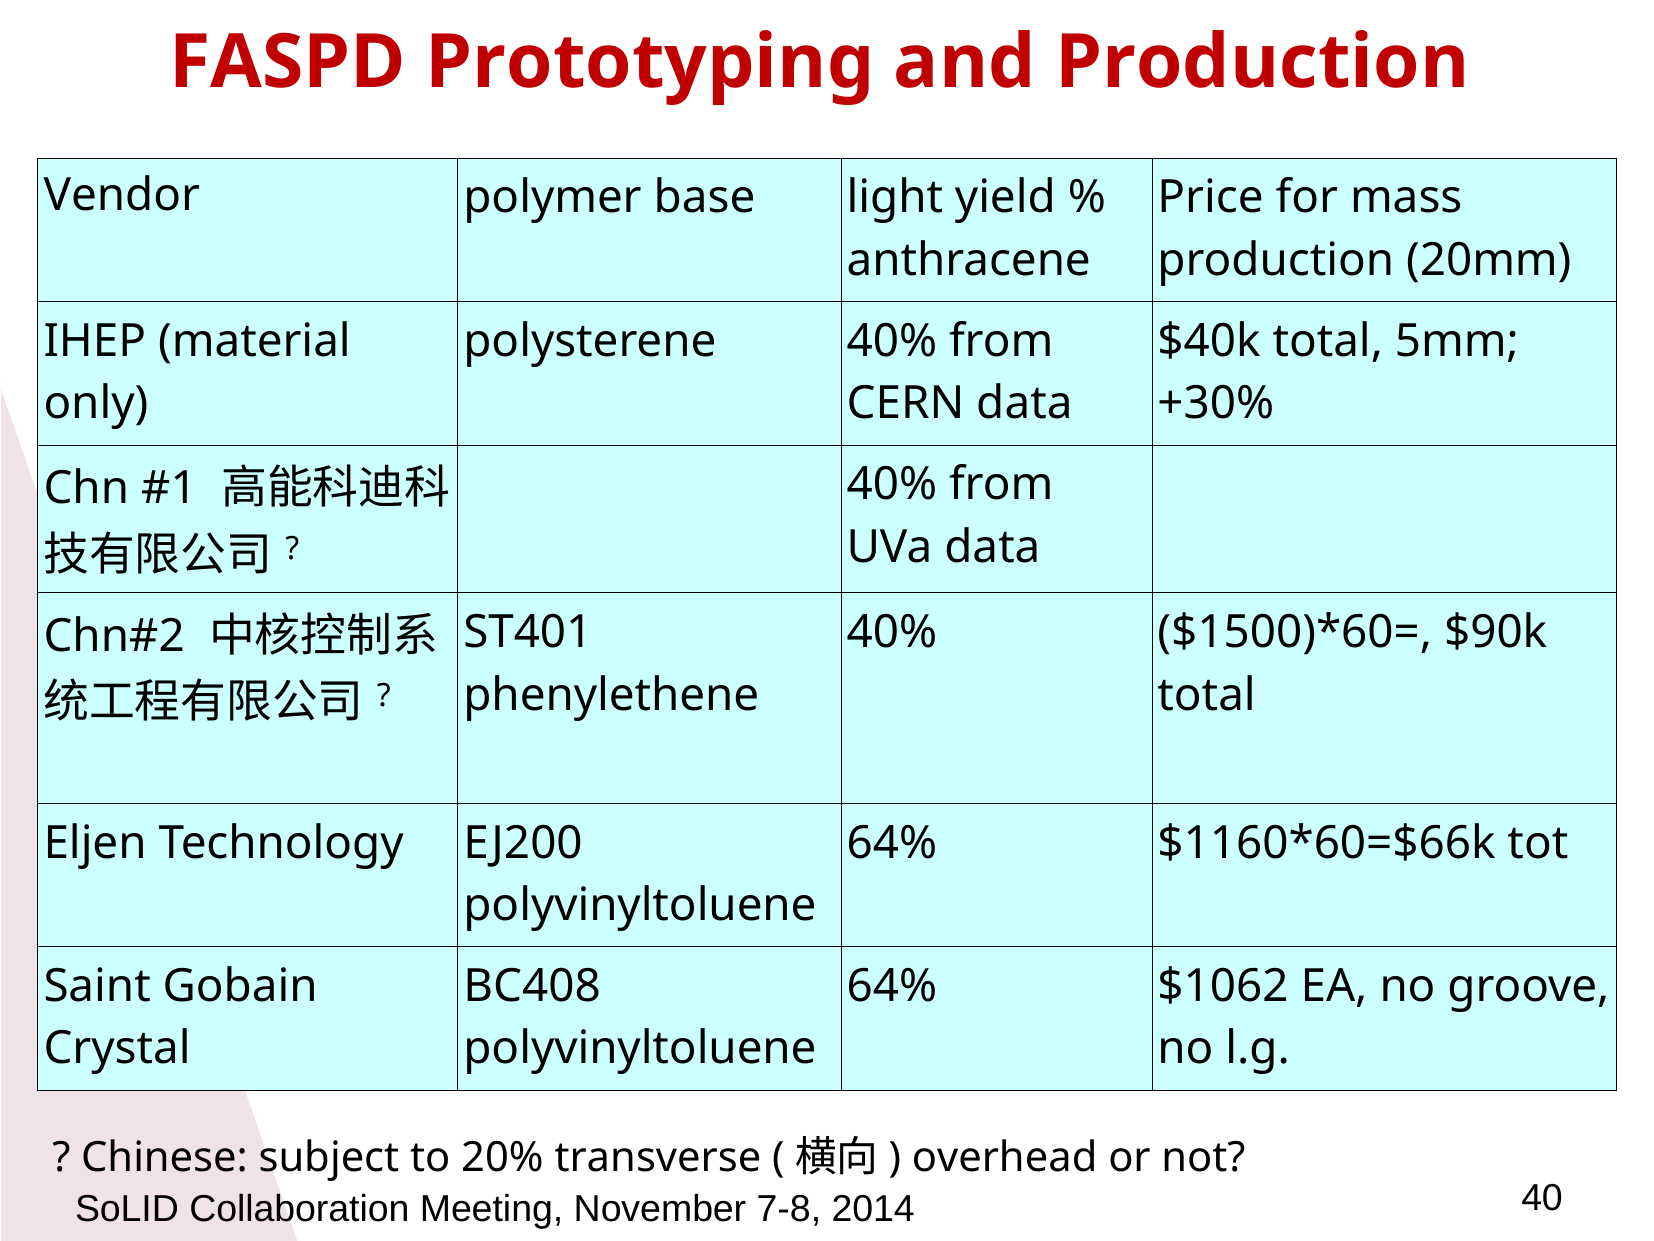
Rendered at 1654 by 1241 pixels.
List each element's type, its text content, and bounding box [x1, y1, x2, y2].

text_box ? Chinese: subject to 20% transverse (横向) overhead or not? [37, 1126, 1286, 1188]
table_cell 40% from UVa data [842, 446, 1152, 592]
table_cell $40k total, 5mm; +30% [1153, 302, 1616, 445]
table_header Price for mass production (20mm) [1153, 159, 1616, 301]
table_cell EJ200 polyvinyltoluene [458, 804, 841, 946]
table_header light yield % anthracene [842, 159, 1152, 301]
table_cell ST401 phenylethene [458, 593, 841, 803]
table_cell Eljen Technology [38, 804, 457, 946]
table_cell 40% [842, 593, 1152, 803]
table_cell 64% [842, 804, 1152, 946]
table_cell $1160*60=$66k tot [1153, 804, 1616, 946]
table_cell Saint Gobain Crystal [38, 947, 457, 1090]
table_header polymer base [458, 159, 841, 301]
table_cell 64% [842, 947, 1152, 1090]
table_header Vendor [38, 159, 457, 301]
table_cell BC408 polyvinyltoluene [458, 947, 841, 1090]
table_cell $1062 EA, no groove, no l.g. [1153, 947, 1616, 1090]
table_cell 40% from CERN data [842, 302, 1152, 445]
table_cell Chn#2 中核控制系统工程有限公司? [38, 593, 457, 803]
title FASPD Prototyping and Production [68, 13, 1571, 152]
table_cell polysterene [458, 302, 841, 445]
table_cell ($1500)*60=, $90k total [1153, 593, 1616, 803]
table_cell IHEP (material only) [38, 302, 457, 445]
table_cell [1153, 446, 1616, 592]
table_cell [458, 446, 841, 592]
table_cell Chn #1 高能科迪科技有限公司? [38, 446, 457, 592]
